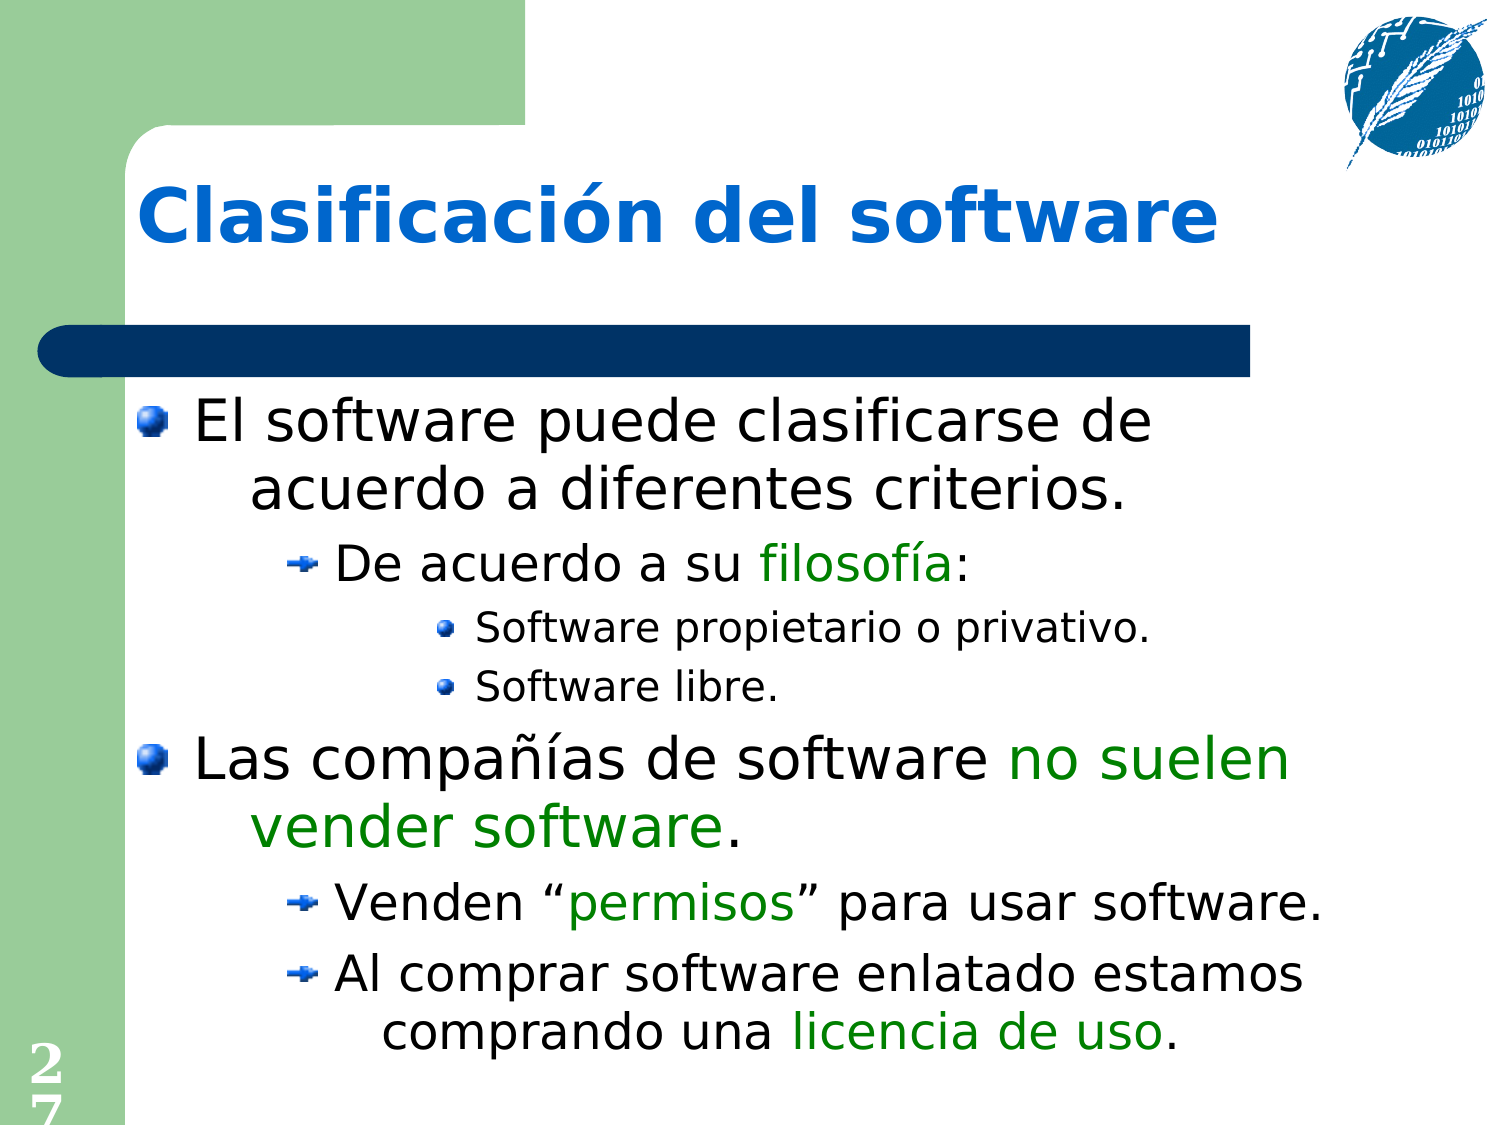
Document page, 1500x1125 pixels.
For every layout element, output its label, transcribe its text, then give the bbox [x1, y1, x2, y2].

picture [1341, 15, 1487, 172]
list El software puede clasificarse de acuerdo a diferentes criterios. De acuerdo a su filosofía: Software propietario o privativo. Software libre. Las compañías de software no suelen vender software. Venden “permisos” para usar software. Al comprar software enlatado estamos comprando una licencia de uso. [137, 387, 1400, 1062]
picture [1427, 138, 1431, 148]
picture [1436, 127, 1450, 136]
picture [1433, 139, 1440, 147]
title Clasificación del software [136, 136, 1414, 301]
picture [1416, 140, 1425, 149]
